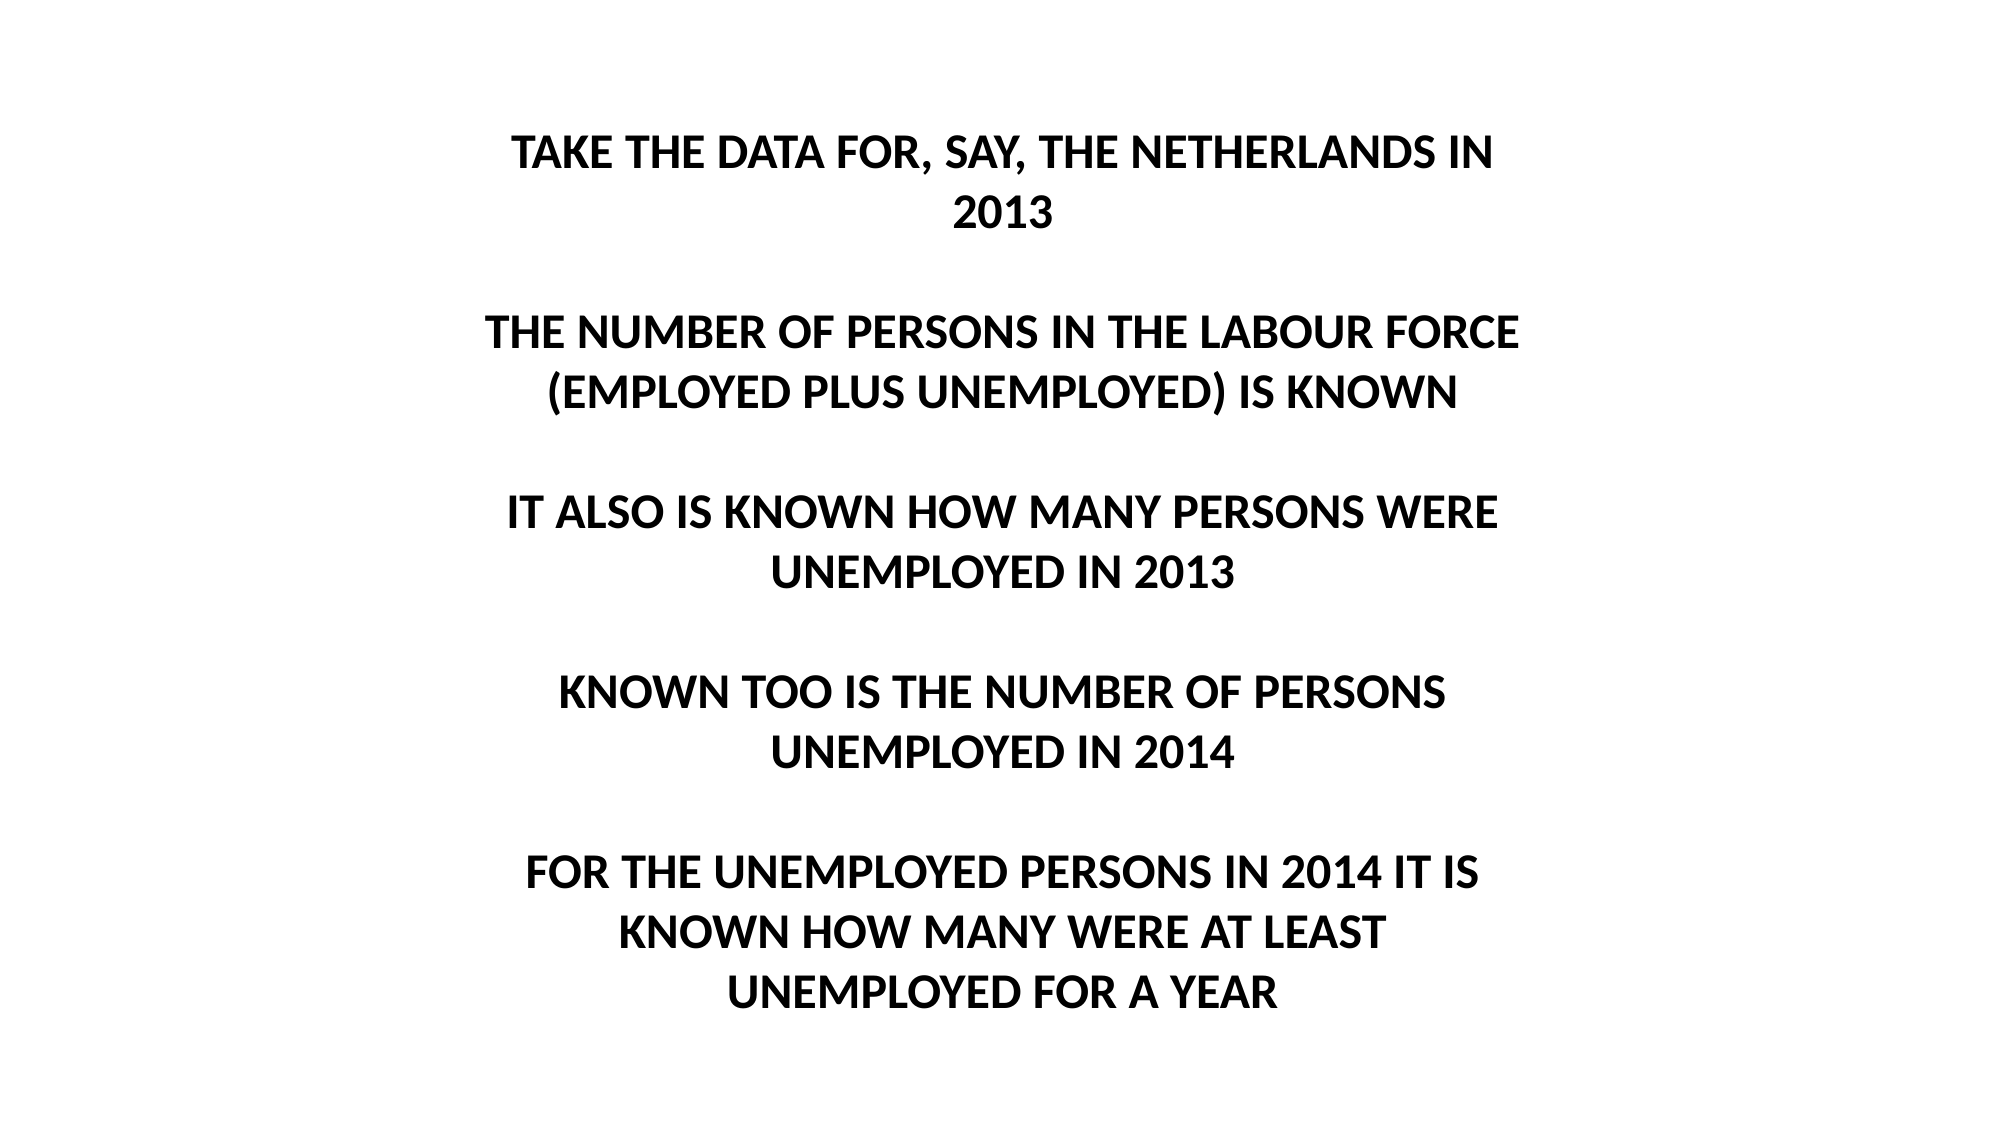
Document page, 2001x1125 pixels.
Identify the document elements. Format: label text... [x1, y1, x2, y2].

text_box TAKE THE DATA FOR, SAY, THE NETHERLANDS IN 2013 THE NUMBER OF PERSONS IN THE LABOUR FORCE (EMPLOYED PLUS UNEMPLOYED) IS KNOWN IT ALSO IS KNOWN HOW MANY PERSONS WERE UNEMPLOYED IN 2013 KNOWN TOO IS THE NUMBER OF PERSONS UNEMPLOYED IN 2014 FOR THE UNEMPLOYED PERSONS IN 2014 IT IS KNOWN HOW MANY WERE AT LEAST UNEMPLOYED FOR A YEAR [465, 111, 1541, 1035]
